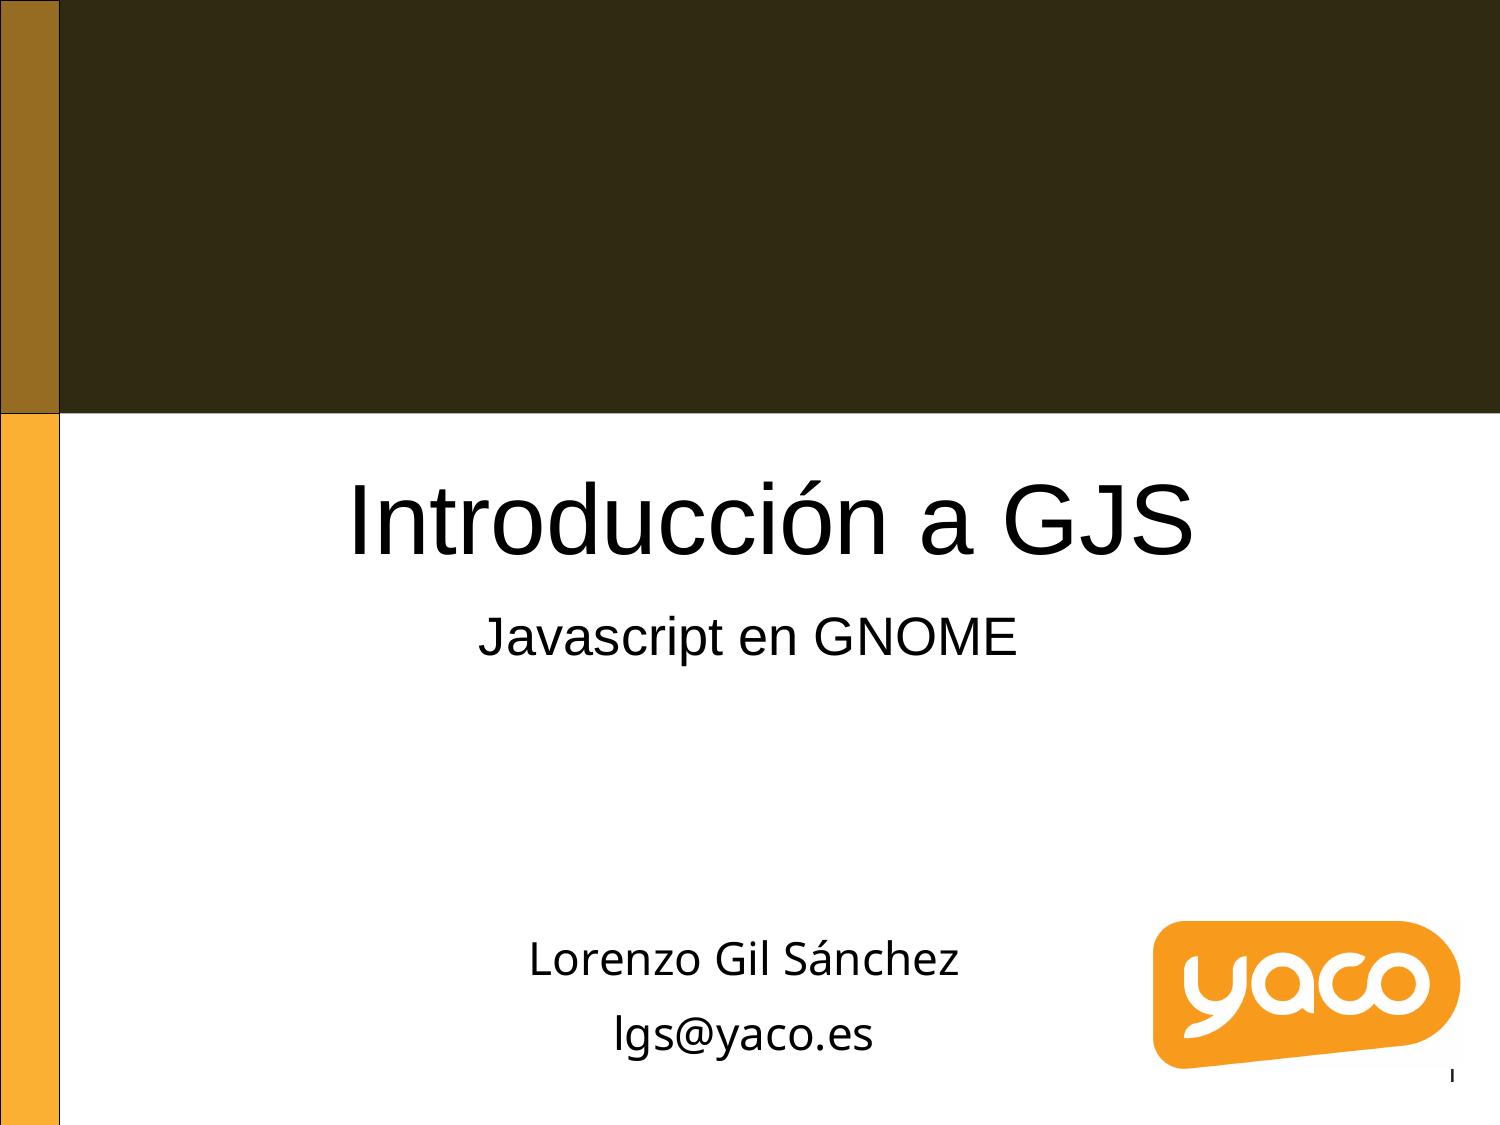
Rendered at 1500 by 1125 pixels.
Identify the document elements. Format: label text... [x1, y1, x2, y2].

text_box Javascript en GNOME [464, 603, 1034, 680]
text_box Introducción a GJS [332, 466, 1212, 593]
text_box Lorenzo Gil Sánchez lgs@yaco.es [497, 921, 991, 1075]
picture [1151, 921, 1463, 1069]
